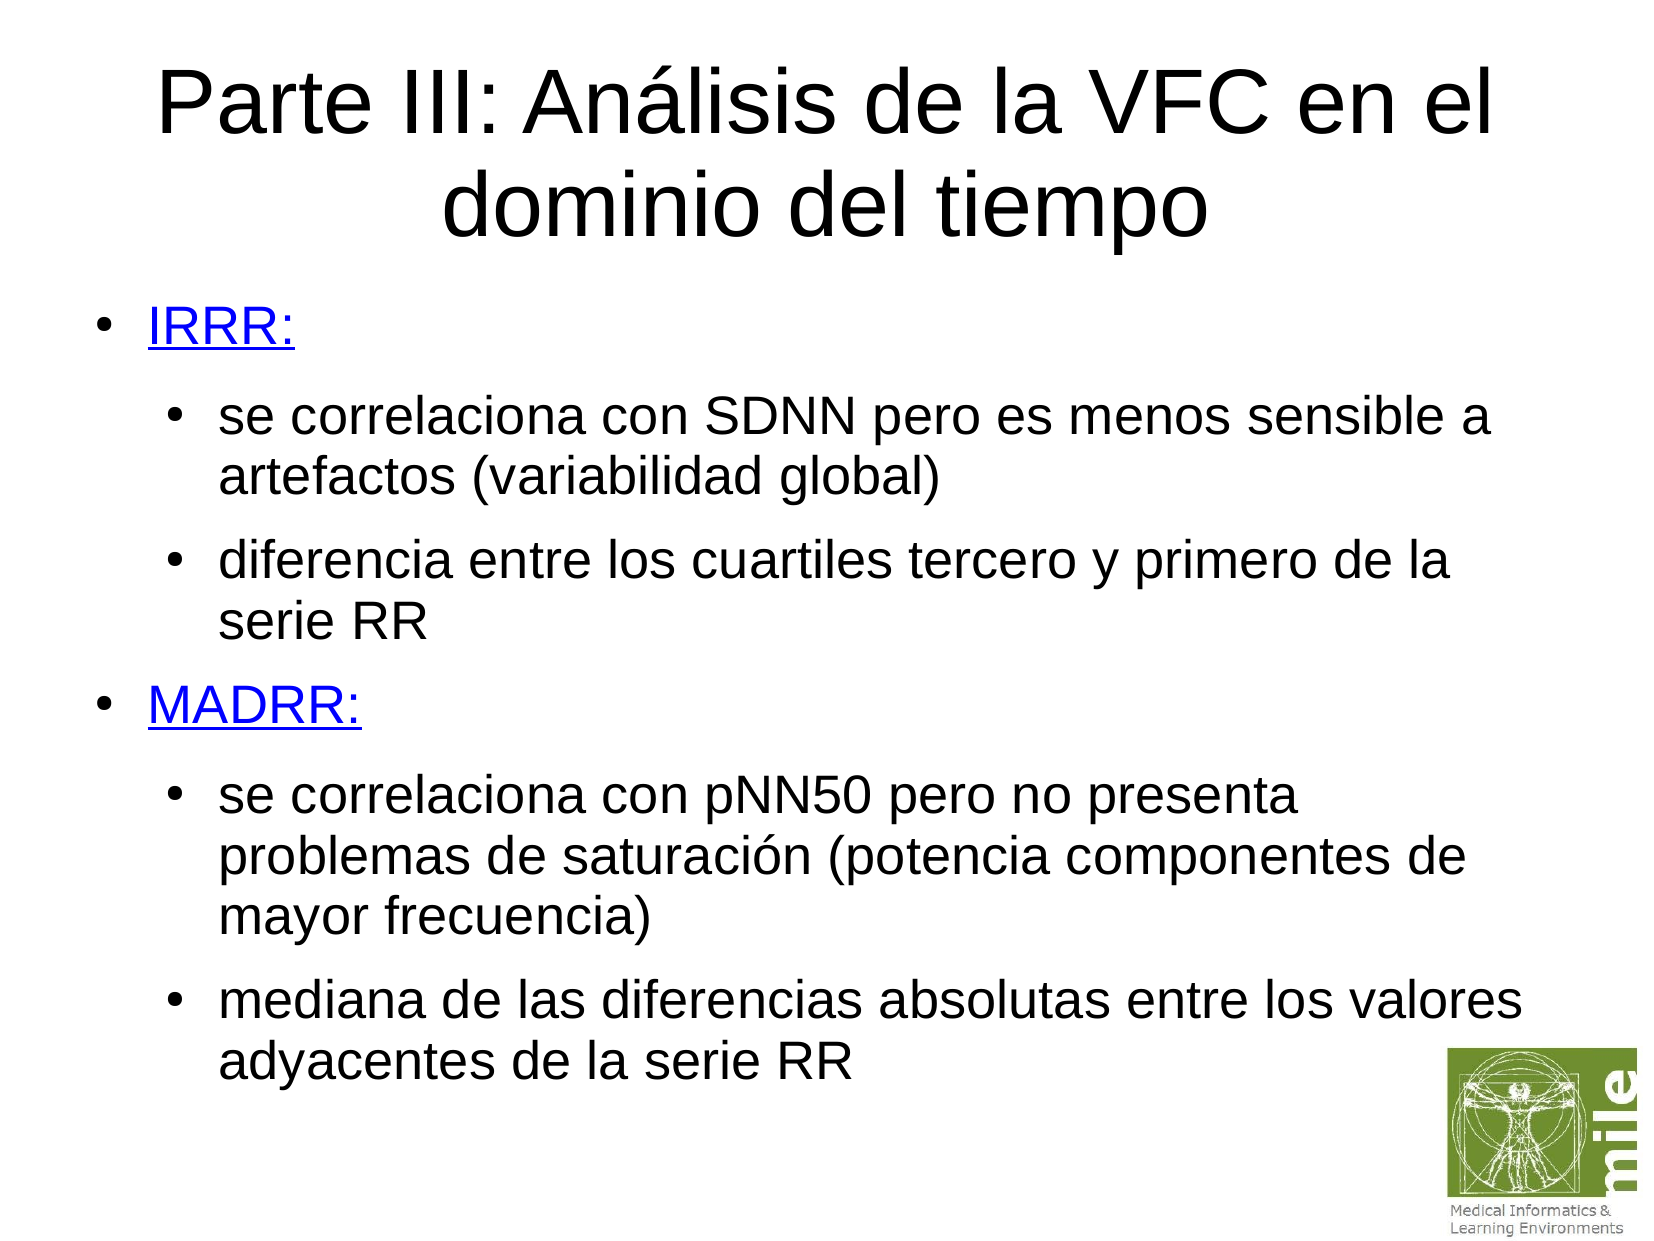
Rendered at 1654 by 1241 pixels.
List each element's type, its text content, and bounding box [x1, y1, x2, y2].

title Parte III: Análisis de la VFC en el dominio del tiempo [82, 50, 1571, 256]
picture [1440, 1033, 1654, 1241]
list IRRR: se correlaciona con SDNN pero es menos sensible a artefactos (variabilidad global) diferencia entre los cuartiles tercero y primero de la serie RR MADRR: se correlaciona con pNN50 pero no presenta problemas de saturación (potencia componentes de mayor frecuencia) mediana de las diferencias absolutas entre los valores adyacentes de la serie RR [76, 295, 1565, 1114]
